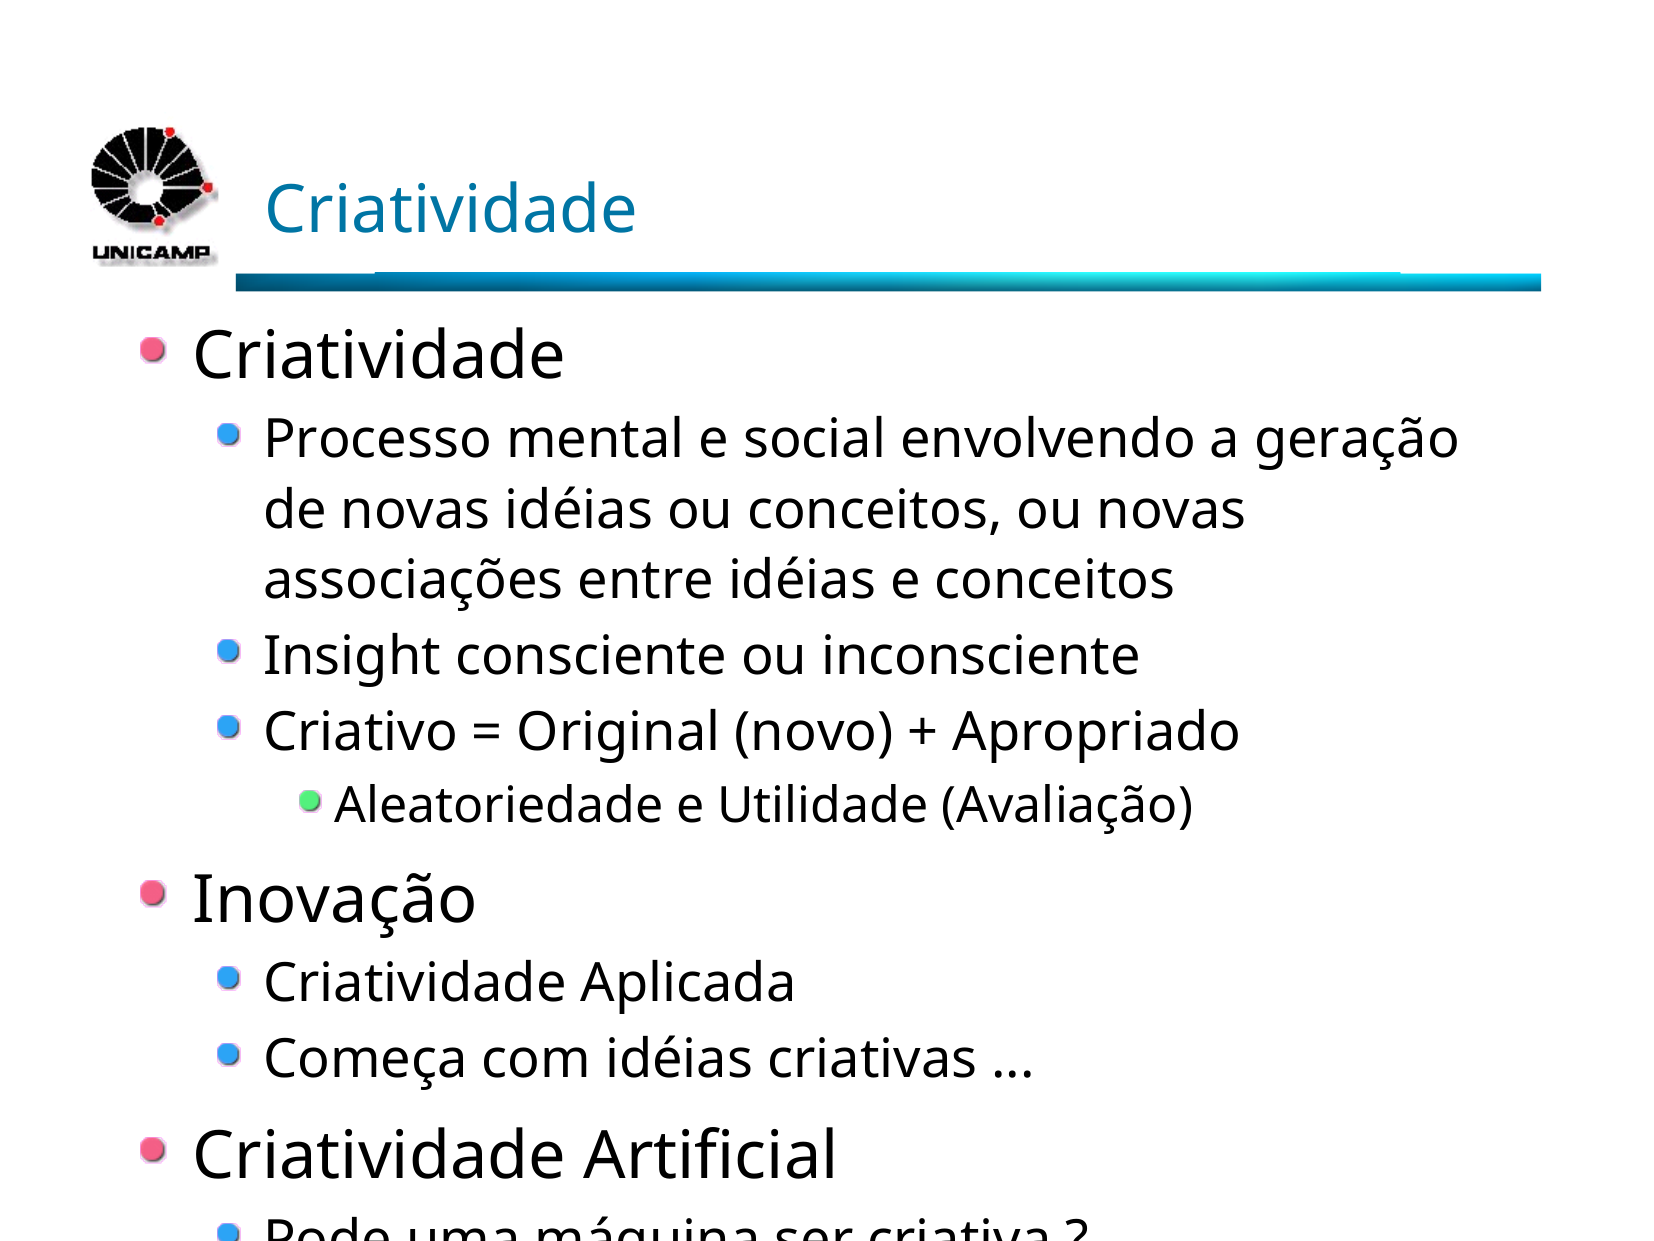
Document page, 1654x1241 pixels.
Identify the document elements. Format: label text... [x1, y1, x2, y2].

title Criatividade [264, 57, 1534, 250]
list Criatividade Processo mental e social envolvendo a geração de novas idéias ou conceitos, ou novas associações entre idéias e conceitos Insight consciente ou inconsciente Criativo = Original (novo) + Apropriado Aleatoriedade e Utilidade (Avaliação) Inovação Criatividade Aplicada Começa com idéias criativas ... Criatividade Artificial Pode uma máquina ser criativa ? [121, 309, 1534, 1175]
picture [216, 1222, 242, 1241]
picture [125, 272, 1654, 295]
